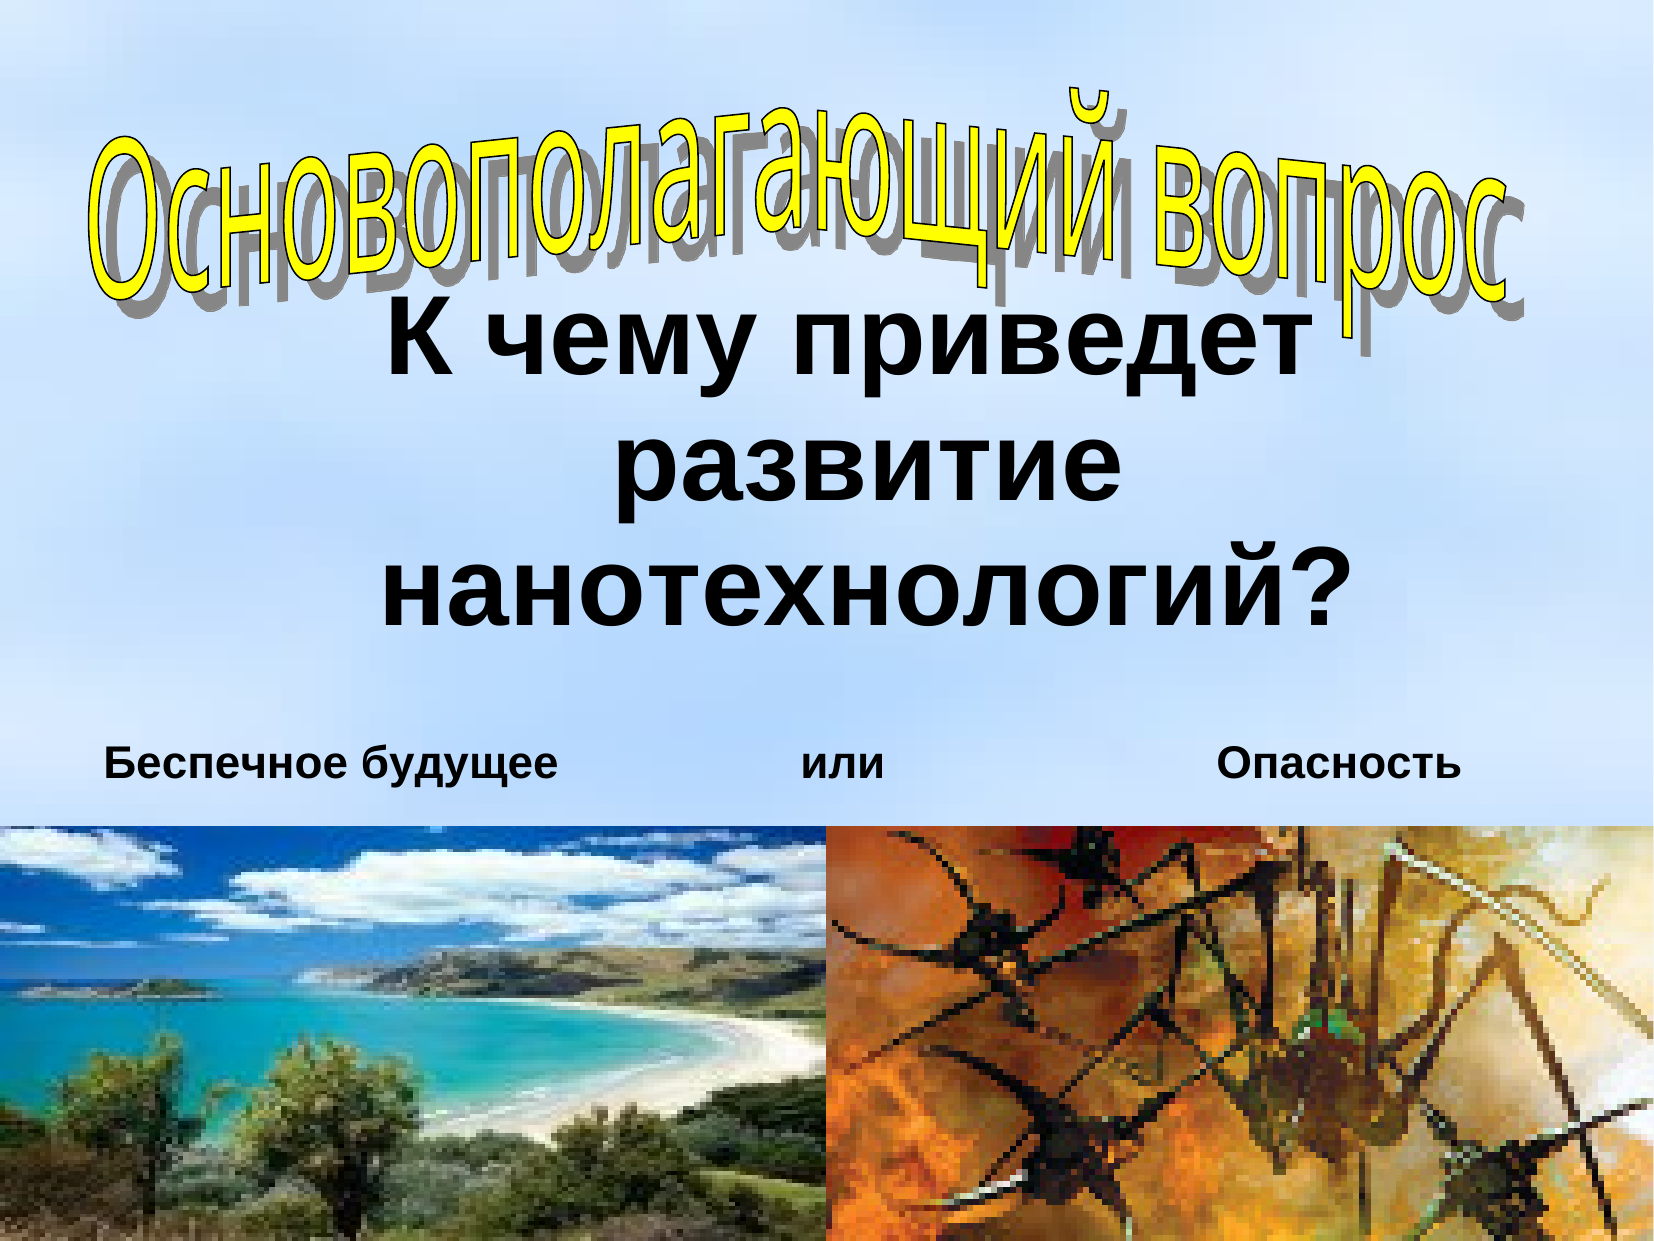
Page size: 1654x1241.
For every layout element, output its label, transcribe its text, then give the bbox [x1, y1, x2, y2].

title [82, 56, 1571, 250]
text_box Основополагающий вопрос [1278, 158, 1326, 283]
text_box Основополагающий вопрос [283, 156, 335, 281]
text_box Основополагающий вопрос [755, 107, 801, 232]
text_box Основополагающий вопрос [1069, 87, 1109, 124]
subtitle К чему приведет развитие нанотехнологий? [88, 59, 1577, 826]
text_box Основополагающий вопрос [589, 124, 640, 250]
text_box Основополагающий вопрос [1342, 165, 1392, 339]
subtitle К чему приведет развитие нанотехнологий? [99, 154, 146, 282]
text_box Основополагающий вопрос [903, 119, 987, 288]
text_box Основополагающий вопрос [221, 163, 270, 288]
text_box Основополагающий вопрос [653, 118, 699, 243]
text_box Основополагающий вопрос [405, 144, 457, 268]
text_box Основополагающий вопрос [349, 152, 396, 274]
text_box Основополагающий вопрос [471, 137, 518, 262]
text_box Основополагающий вопрос [532, 130, 584, 255]
text_box Основополагающий вопрос [997, 129, 1046, 254]
text_box Основополагающий вопрос [1465, 178, 1506, 302]
text_box Основополагающий вопрос [715, 113, 749, 236]
text_box Основополагающий вопрос [88, 136, 157, 300]
text_box Основополагающий вопрос [168, 168, 209, 293]
text_box Основополагающий вопрос [1063, 136, 1113, 260]
text_box Основополагающий вопрос [1156, 145, 1203, 268]
text_box Основополагающий вопрос [1403, 171, 1455, 296]
text_box Беспечное будущее или Опасность [88, 730, 1477, 798]
text_box Основополагающий вопрос [1212, 151, 1265, 276]
picture [0, 0, 1654, 1241]
text_box Основополагающий вопрос [817, 110, 890, 237]
